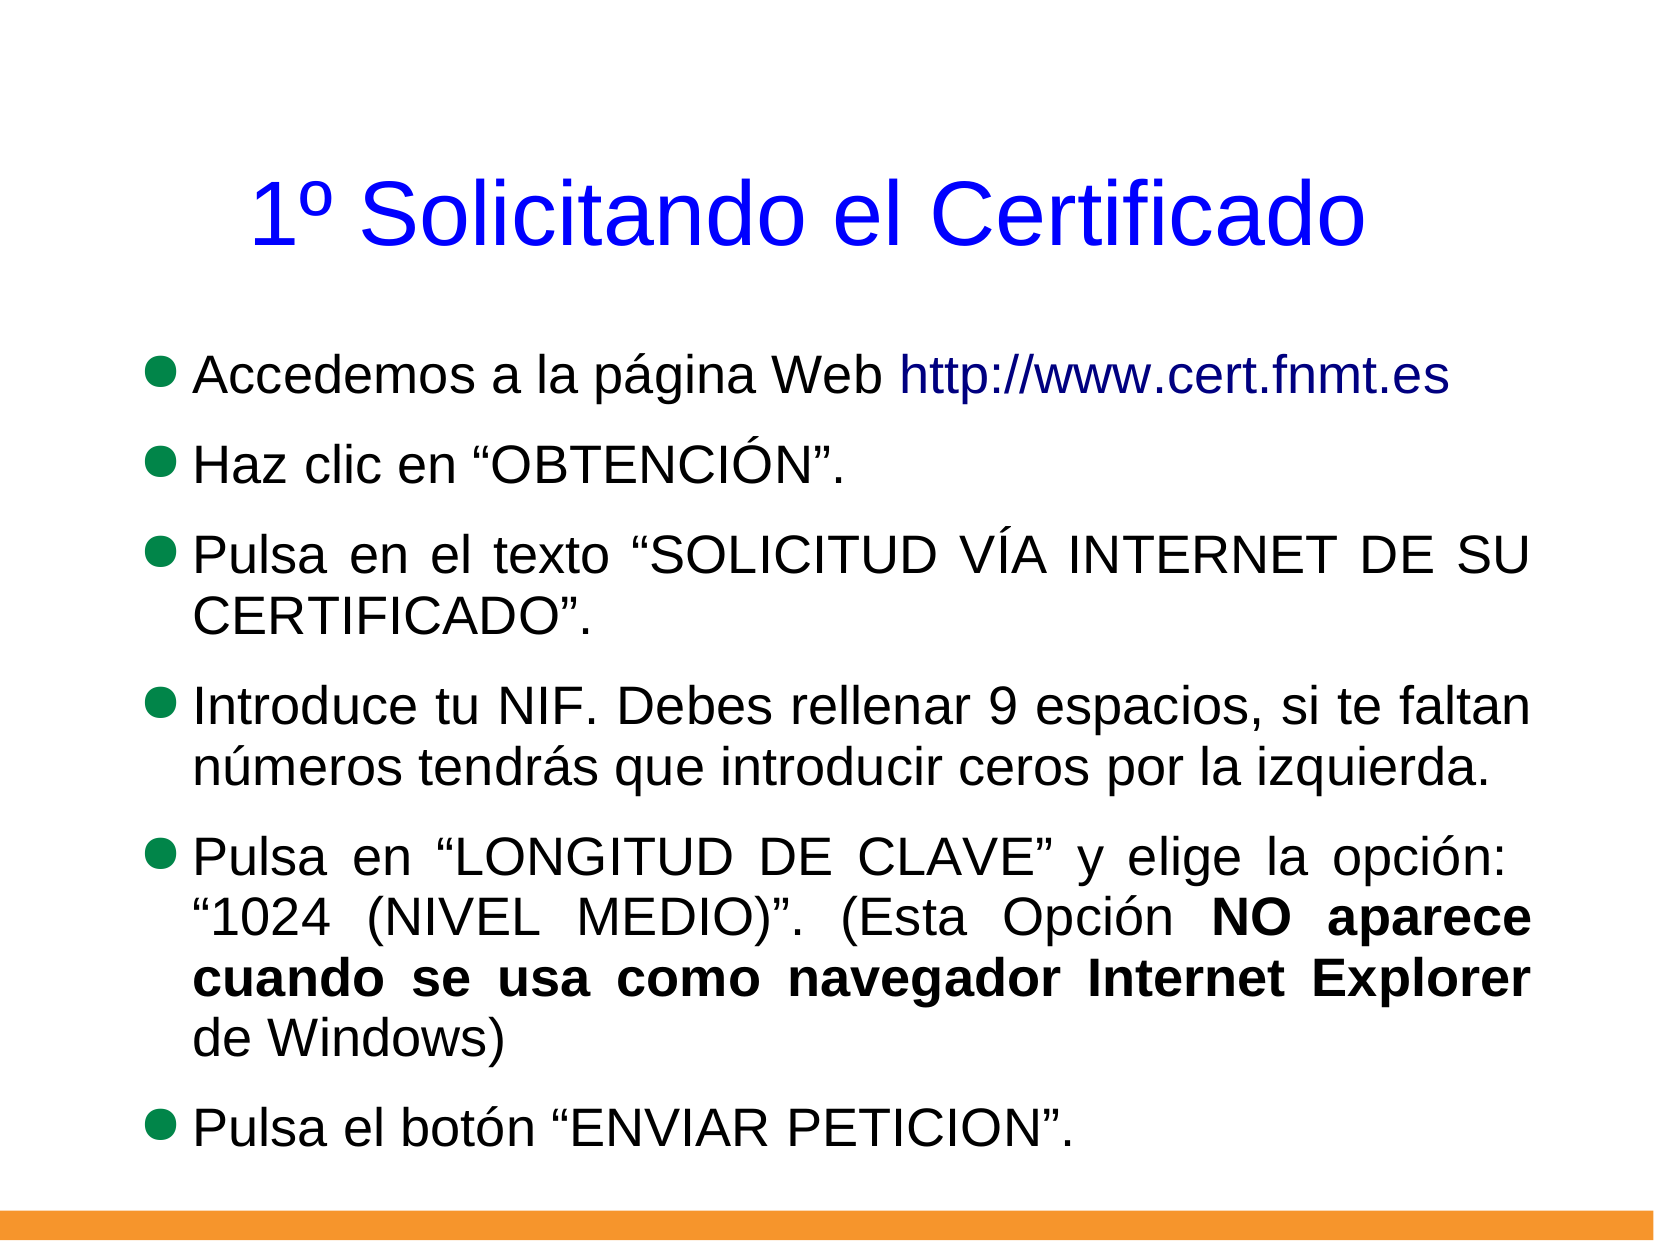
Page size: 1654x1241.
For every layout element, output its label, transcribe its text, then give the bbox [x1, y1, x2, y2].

list Accedemos a la página Web http://www.cert.fnmt.es Haz clic en “OBTENCIÓN”. Pulsa en el texto “SOLICITUD VÍA INTERNET DE SU CERTIFICADO”. Introduce tu NIF. Debes rellenar 9 espacios, si te faltan números tendrás que introducir ceros por la izquierda. Pulsa en “LONGITUD DE CLAVE” y elige la opción: “1024 (NIVEL MEDIO)”. (Esta Opción NO aparece cuando se usa como navegador Internet Explorer de Windows) Pulsa el botón “ENVIAR PETICION”. [121, 344, 1534, 1162]
title 1º Solicitando el Certificado [64, 161, 1554, 266]
